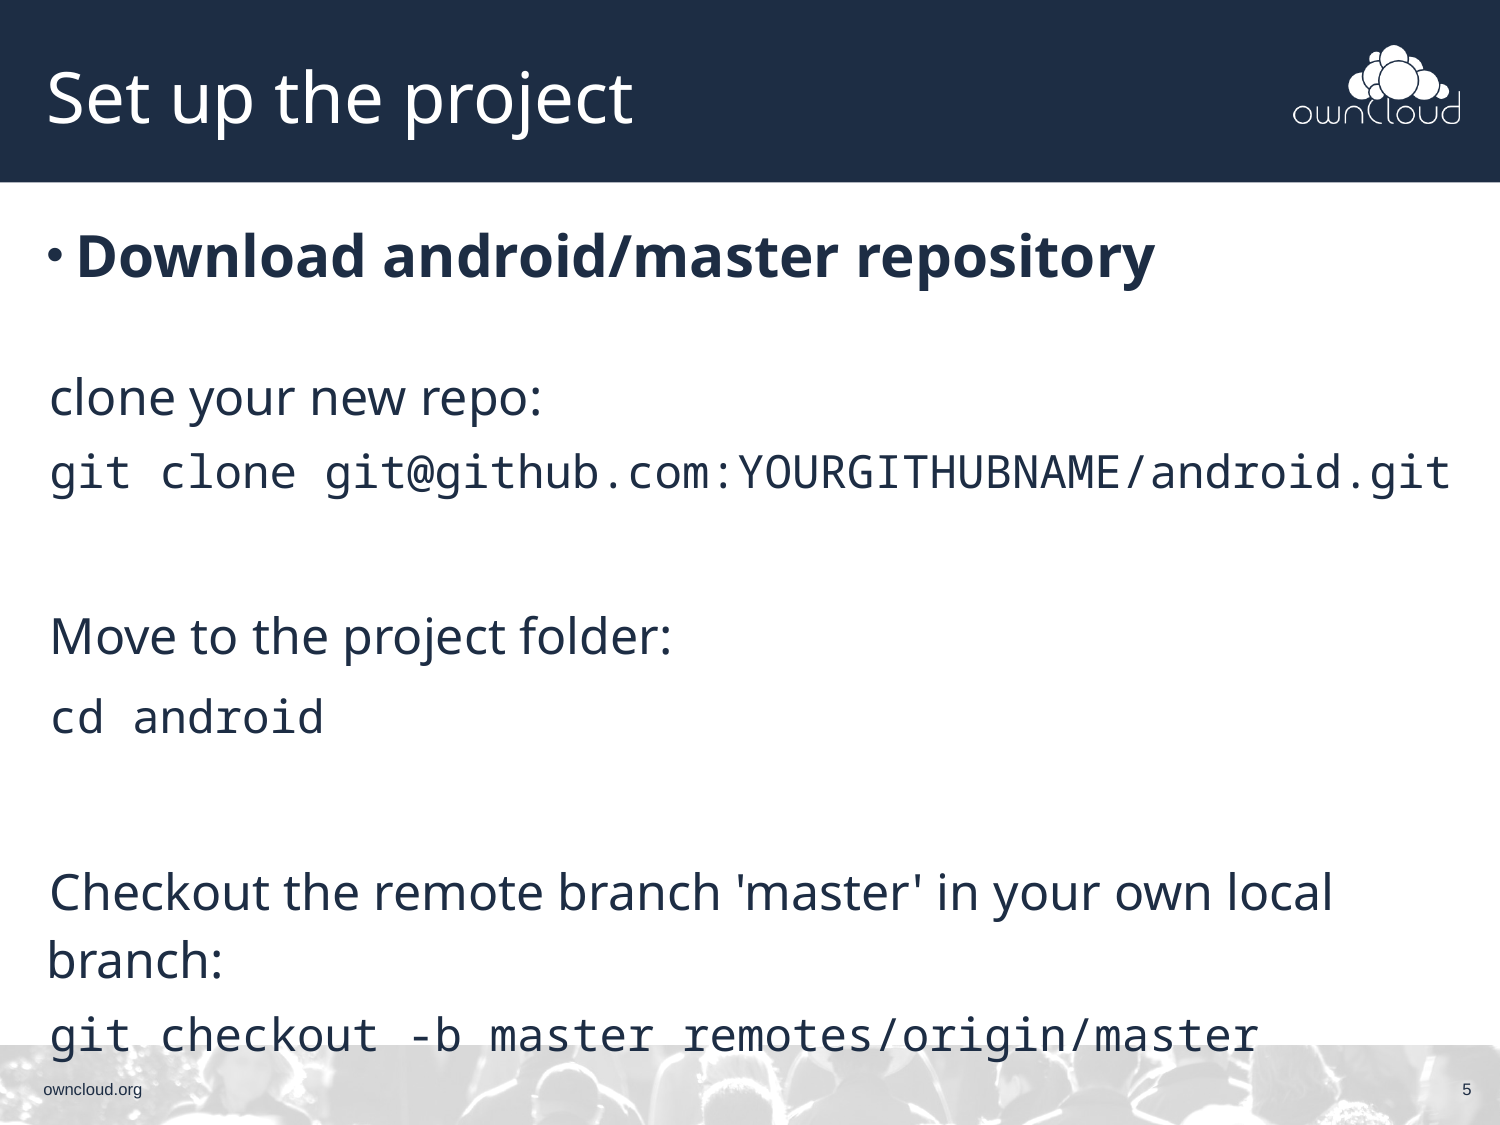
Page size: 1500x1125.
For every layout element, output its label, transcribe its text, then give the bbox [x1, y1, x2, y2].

picture [1293, 45, 1460, 124]
list Download android/master repository clone your new repo: git clone git@github.com:YOURGITHUBNAME/android.git Move to the project folder: cd android Checkout the remote branch 'master' in your own local branch: git checkout -b master remotes/origin/master [46, 214, 1465, 1026]
title Set up the project [46, 5, 1258, 187]
picture [0, 1045, 1500, 1125]
